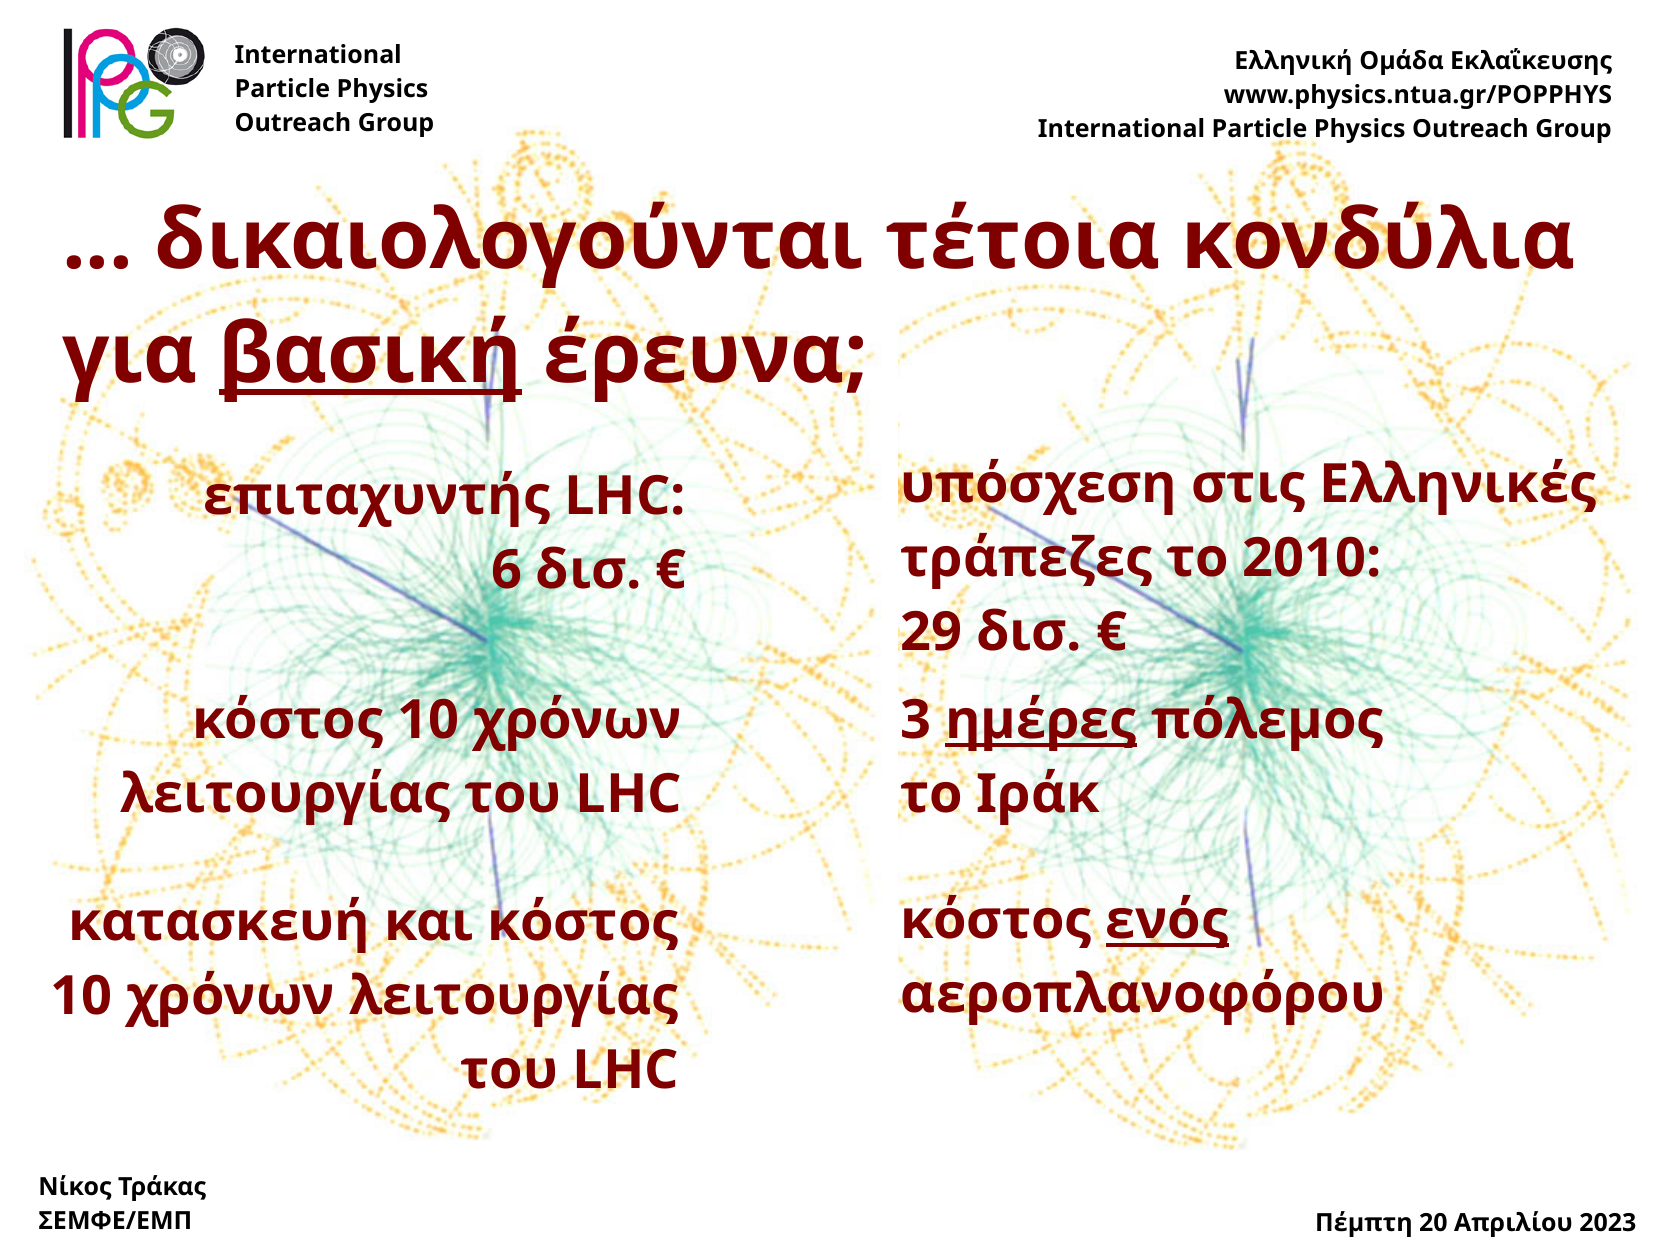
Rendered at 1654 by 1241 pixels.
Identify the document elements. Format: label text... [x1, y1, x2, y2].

picture [0, 5, 1654, 1241]
text_box κόστος ενός αεροπλανοφόρου [885, 873, 1472, 1020]
text_box 3 ημέρες πόλεμος το Ιράκ [885, 673, 1471, 820]
text_box κατασκευή και κόστος 10 χρόνων λειτουργίας του LHC [35, 875, 688, 1087]
text_box ... δικαιολογούνται τέτοια κονδύλια για βασική έρευνα; [47, 172, 1607, 390]
text_box κόστος 10 χρόνων λειτουργίας του LHC [105, 673, 691, 820]
text_box υπόσχεση στις Ελληνικές τράπεζες το 2010: 29 δισ. € [885, 437, 1590, 649]
text_box επιταχυντής LHC: 6 δισ. € [188, 448, 693, 595]
